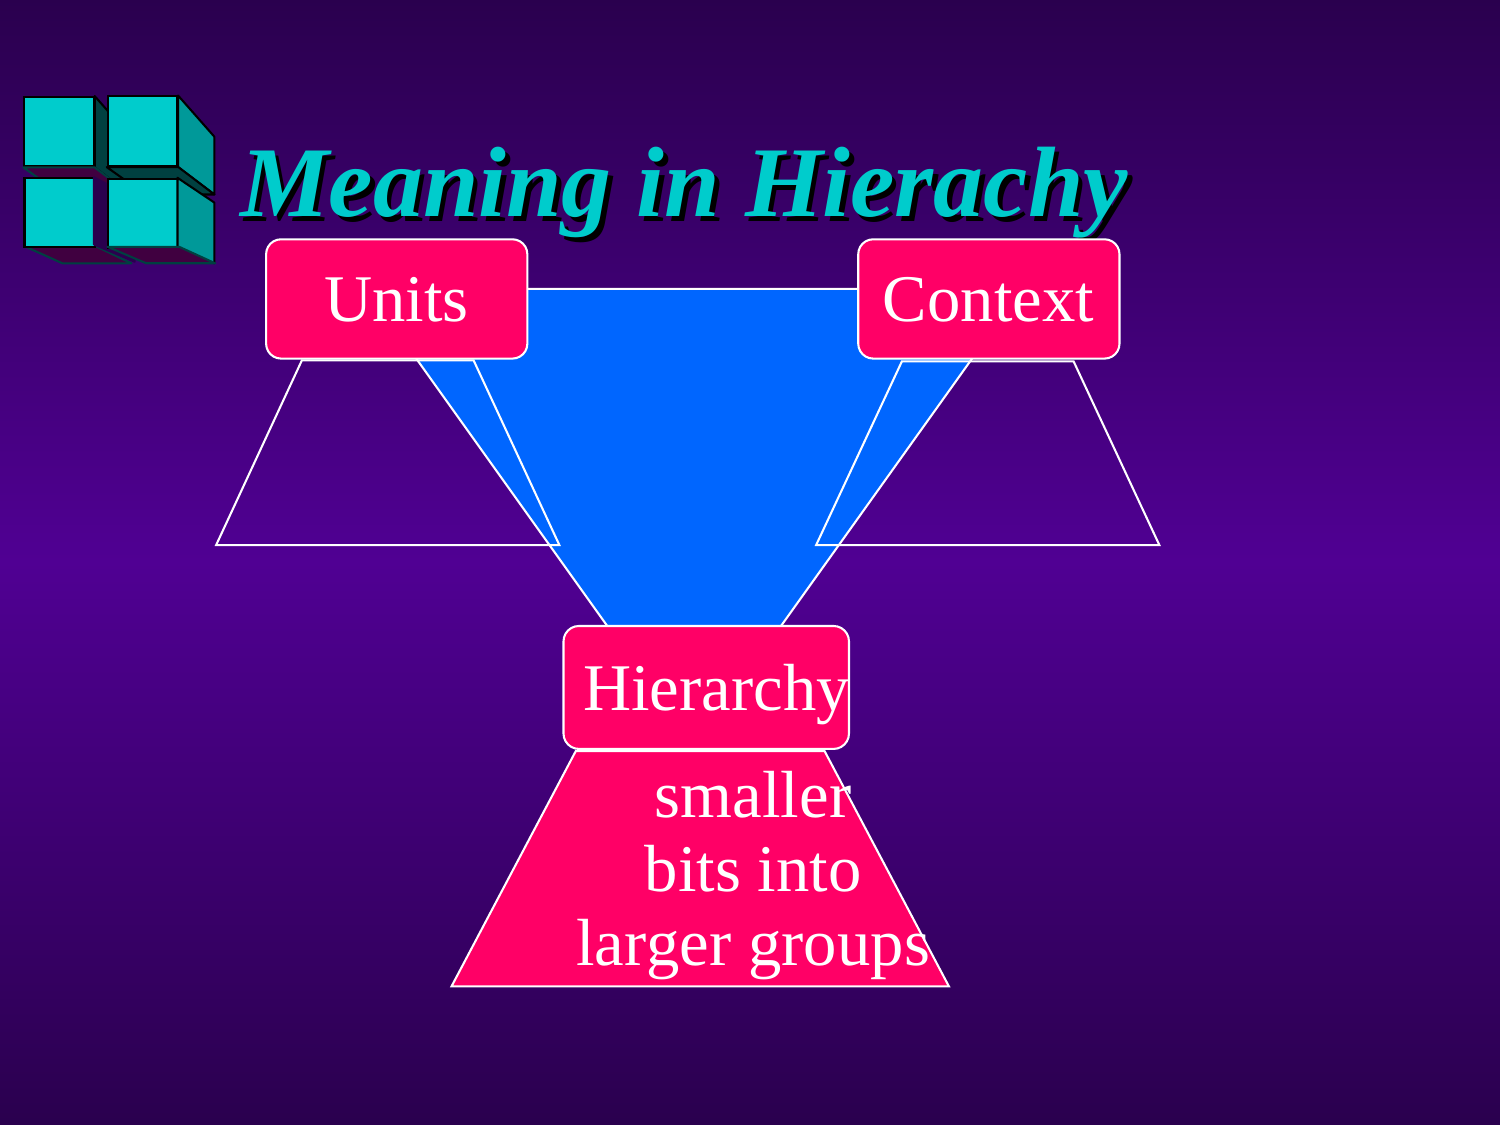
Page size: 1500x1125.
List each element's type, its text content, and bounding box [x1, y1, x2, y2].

text_box [475, 288, 972, 625]
text_box Context [858, 239, 1120, 359]
text_box [418, 362, 557, 544]
text_box Hierarchy [563, 625, 849, 749]
text_box smaller bits into larger groups [451, 751, 949, 987]
title Meaning in Hierachy [224, 78, 1388, 288]
text_box [819, 363, 969, 544]
text_box Units [266, 239, 528, 359]
